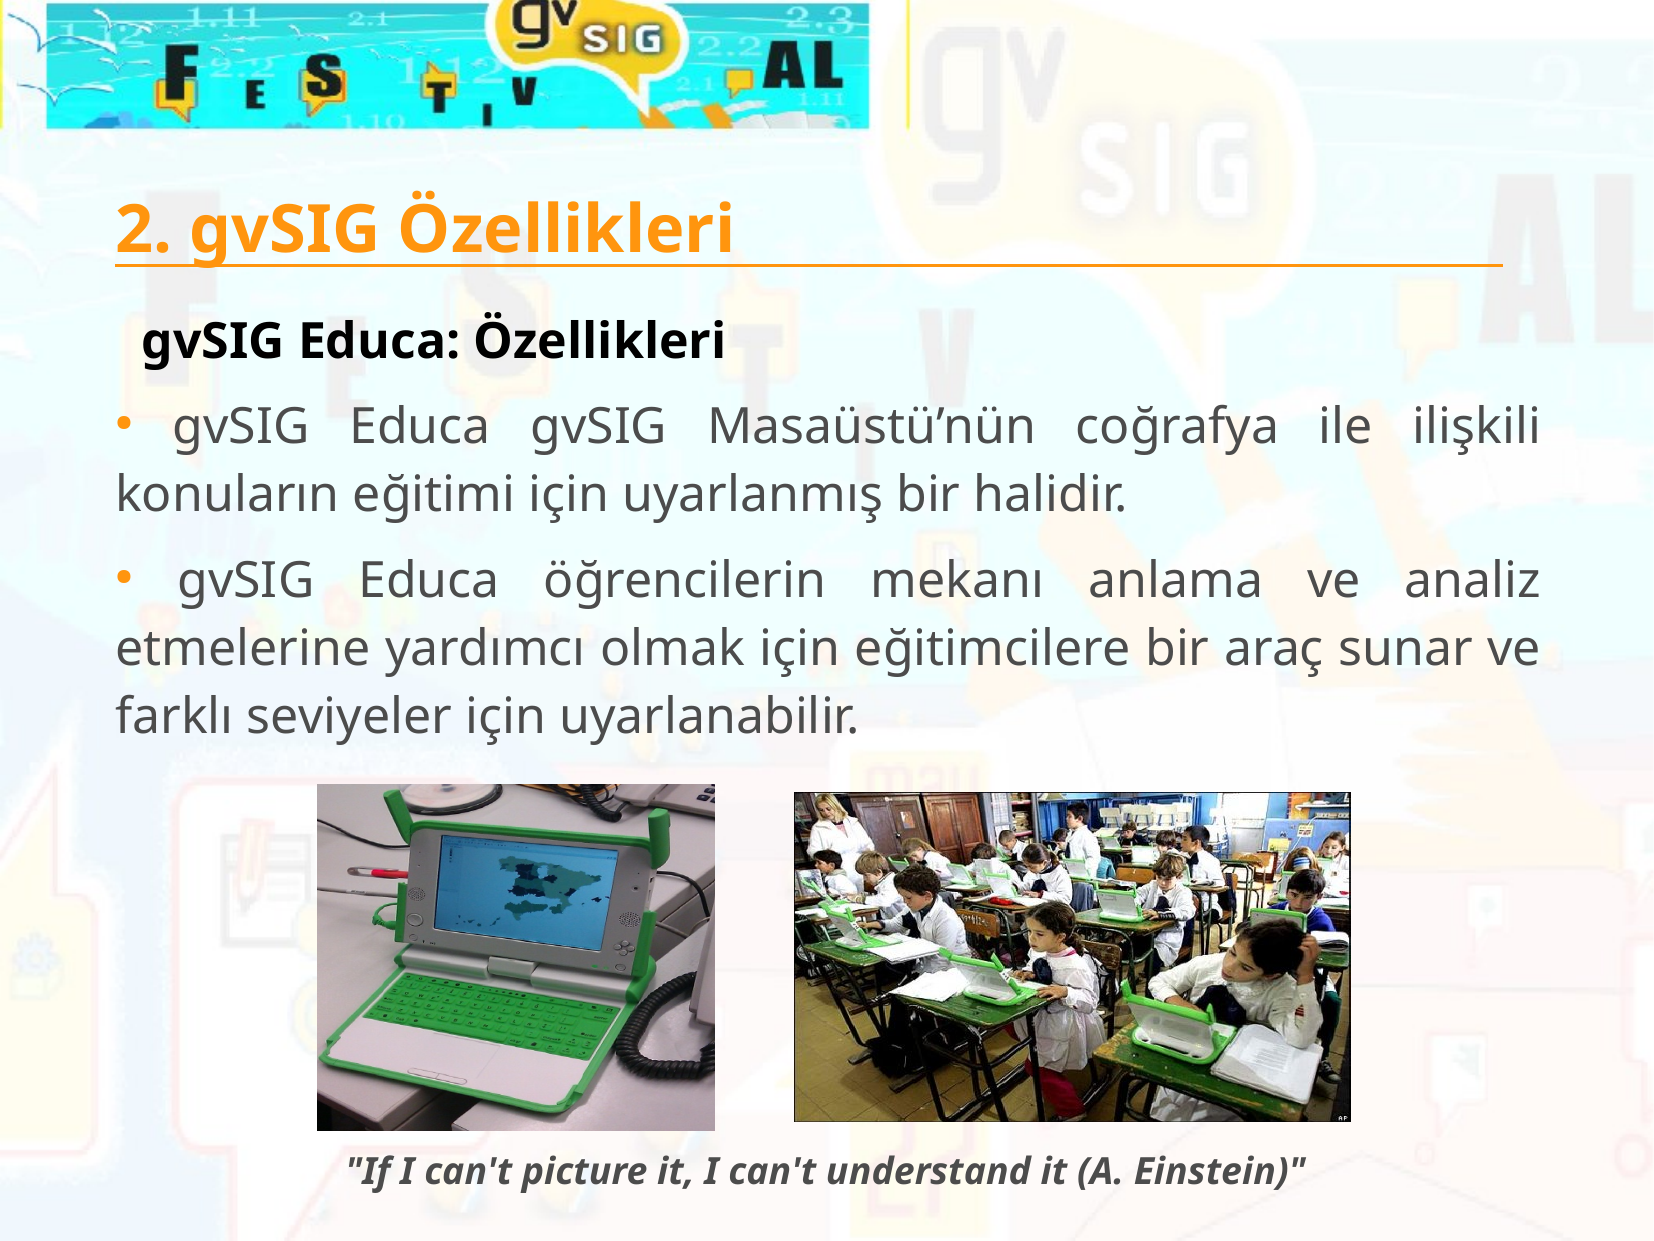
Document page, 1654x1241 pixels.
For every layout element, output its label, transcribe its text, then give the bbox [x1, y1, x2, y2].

title 2. gvSIG Özellikleri [115, 177, 1604, 276]
picture [0, 0, 1654, 1241]
text_box gvSIG Educa gvSIG Masaüstü’nün coğrafya ile ilişkili konuların eğitimi için uyarlanmış bir halidir. gvSIG Educa öğrencilerin mekanı anlama ve analiz etmelerine yardımcı olmak için eğitimcilere bir araç sunar ve farklı seviyeler için uyarlanabilir. [100, 382, 1557, 767]
title gvSIG Educa: Özellikleri [141, 260, 1438, 382]
text_box "If I can't picture it, I can't understand it (A. Einstein)" [248, 1144, 1404, 1189]
